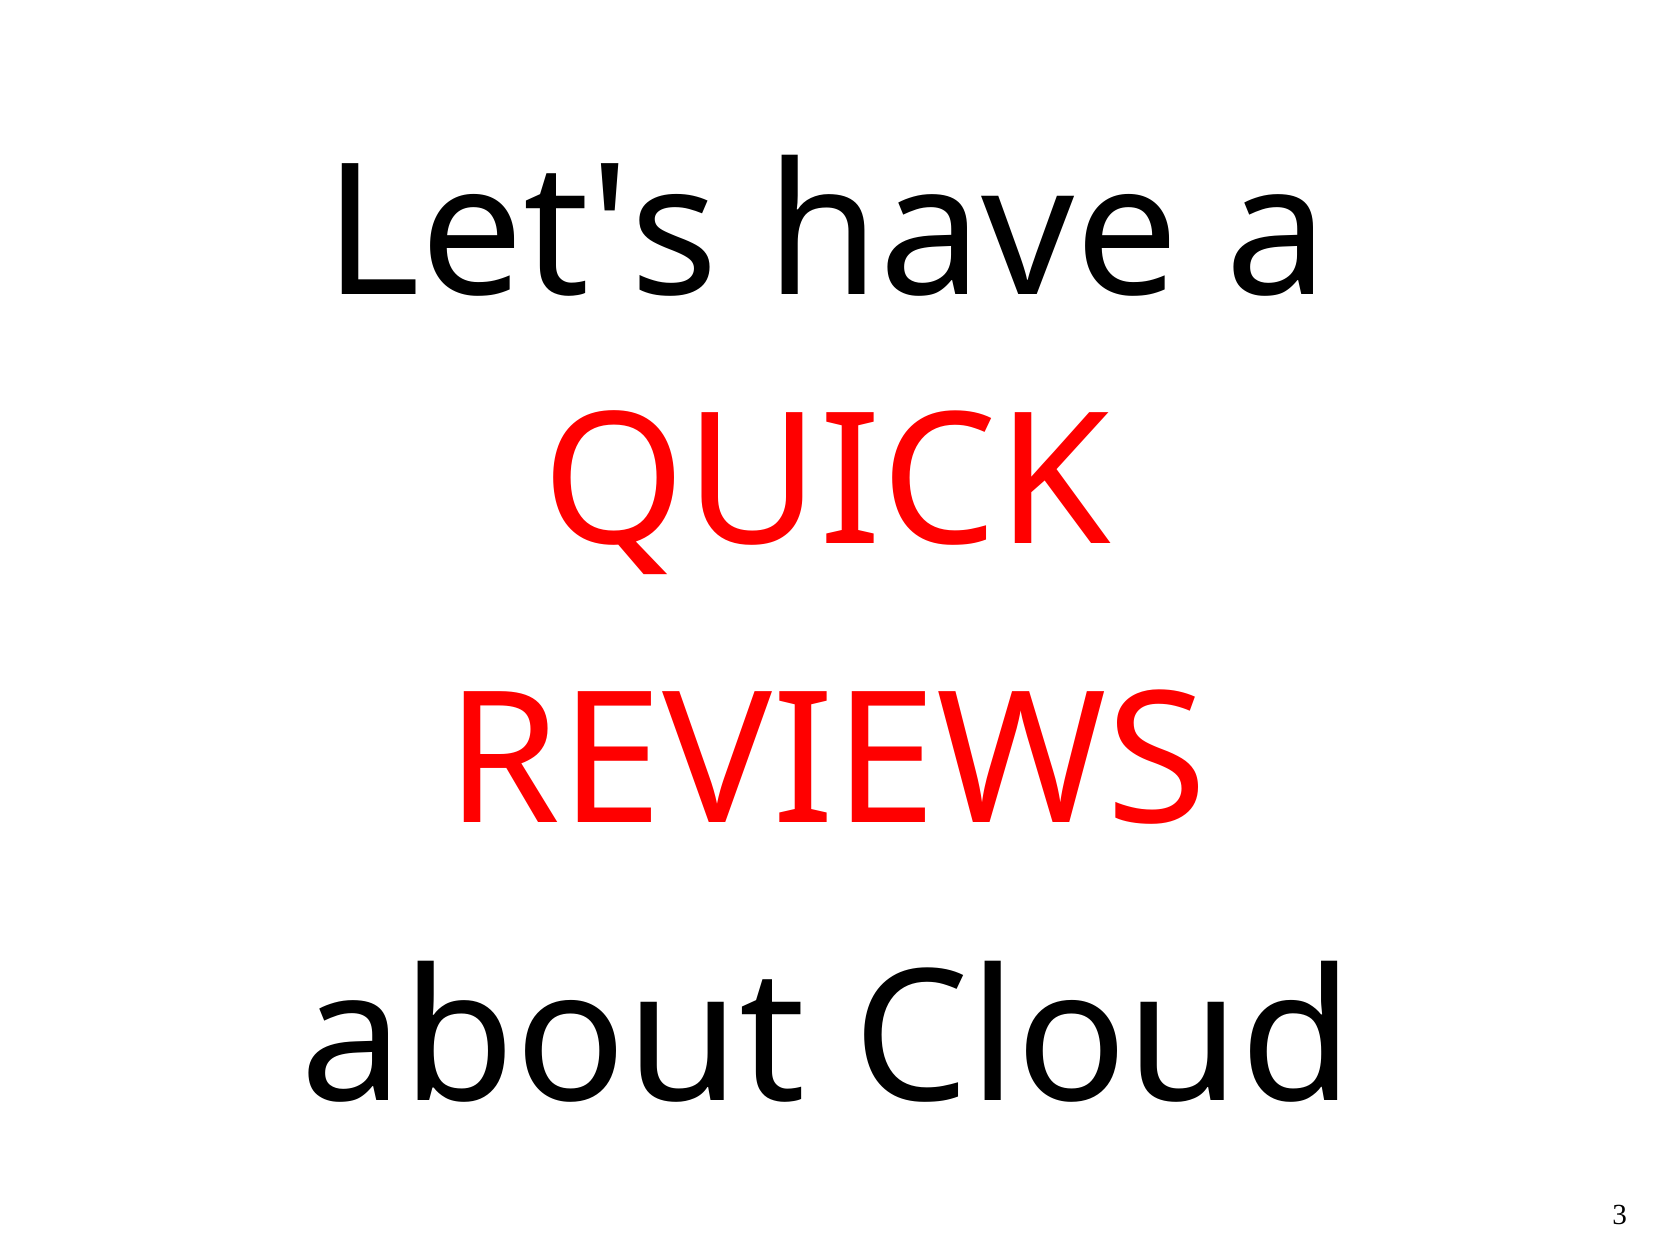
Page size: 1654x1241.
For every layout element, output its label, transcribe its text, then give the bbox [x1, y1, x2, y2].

subtitle Let's have a QUICK REVIEWS about Cloud [123, 80, 1530, 1172]
